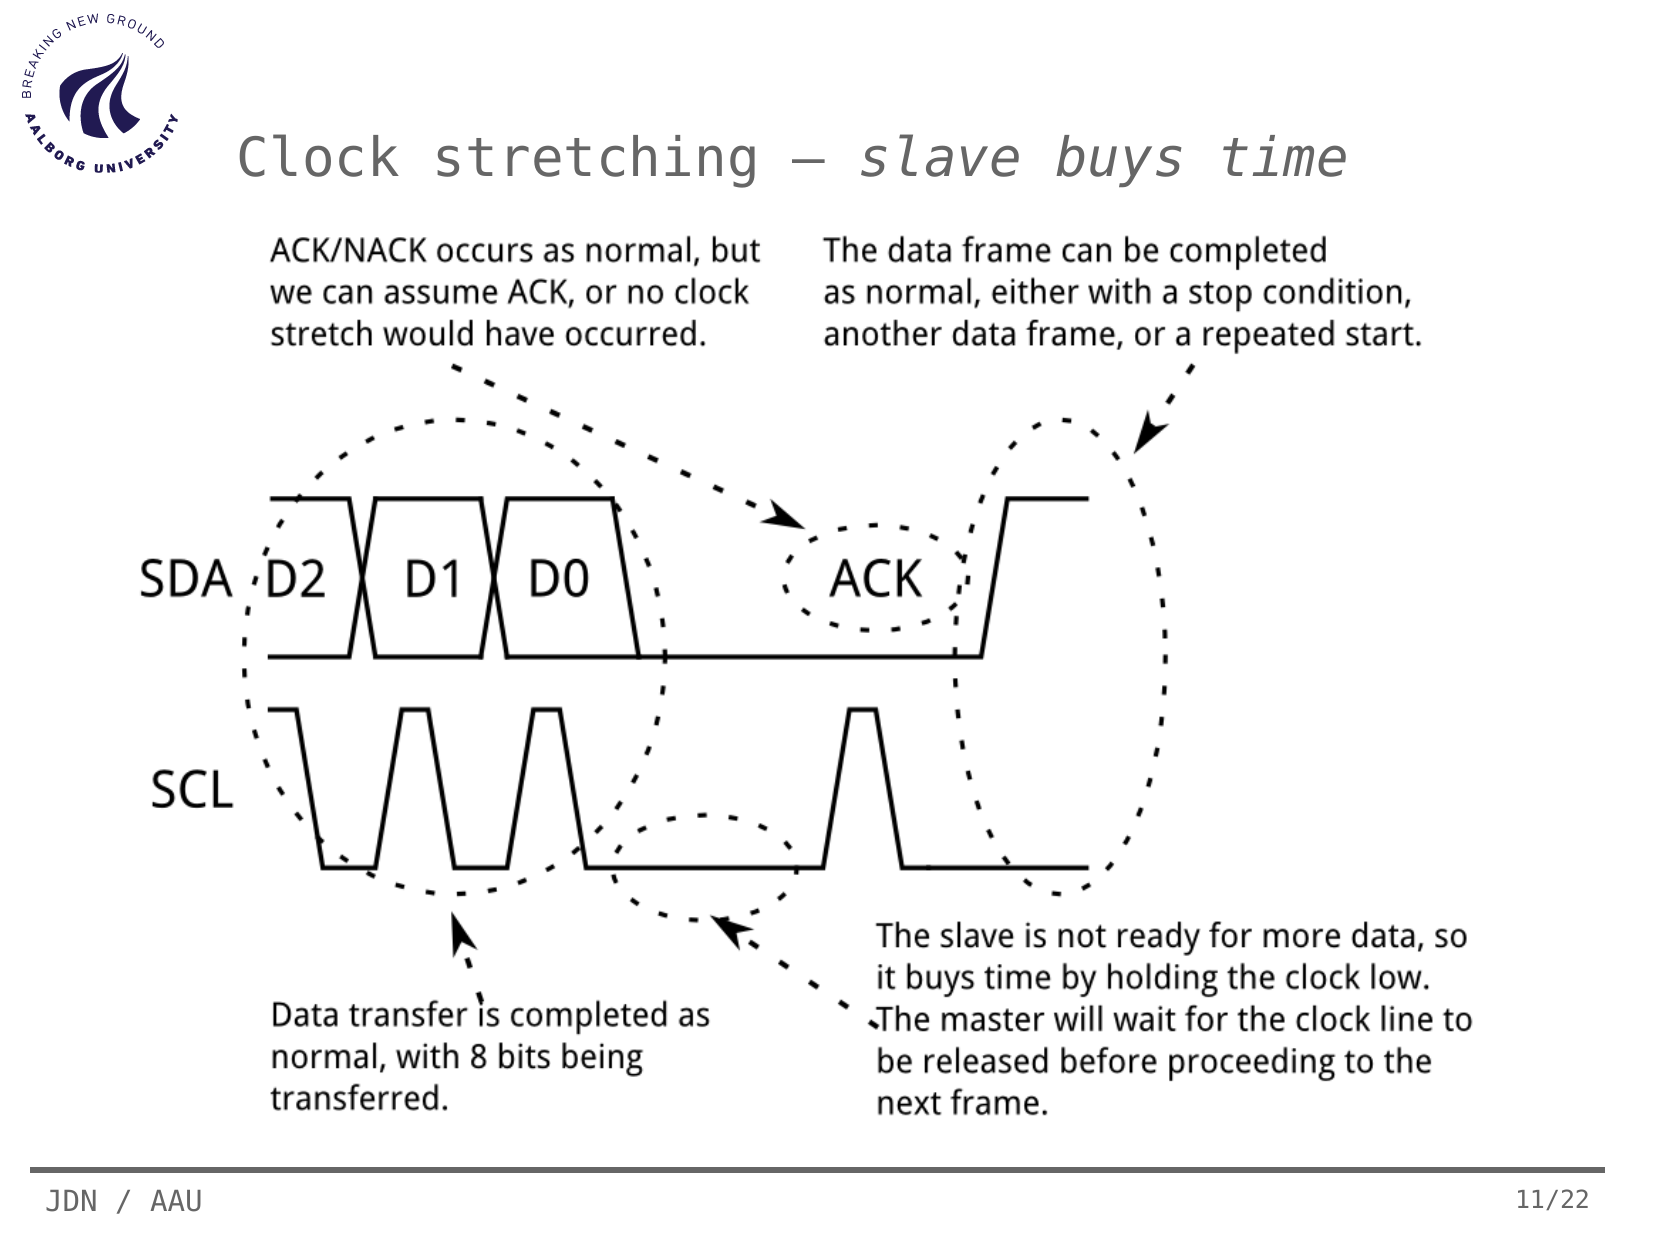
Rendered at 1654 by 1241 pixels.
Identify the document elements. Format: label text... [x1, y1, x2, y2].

title Clock stretching – slave buys time [86, 105, 1501, 211]
picture [22, 13, 178, 173]
picture [86, 209, 1508, 1158]
